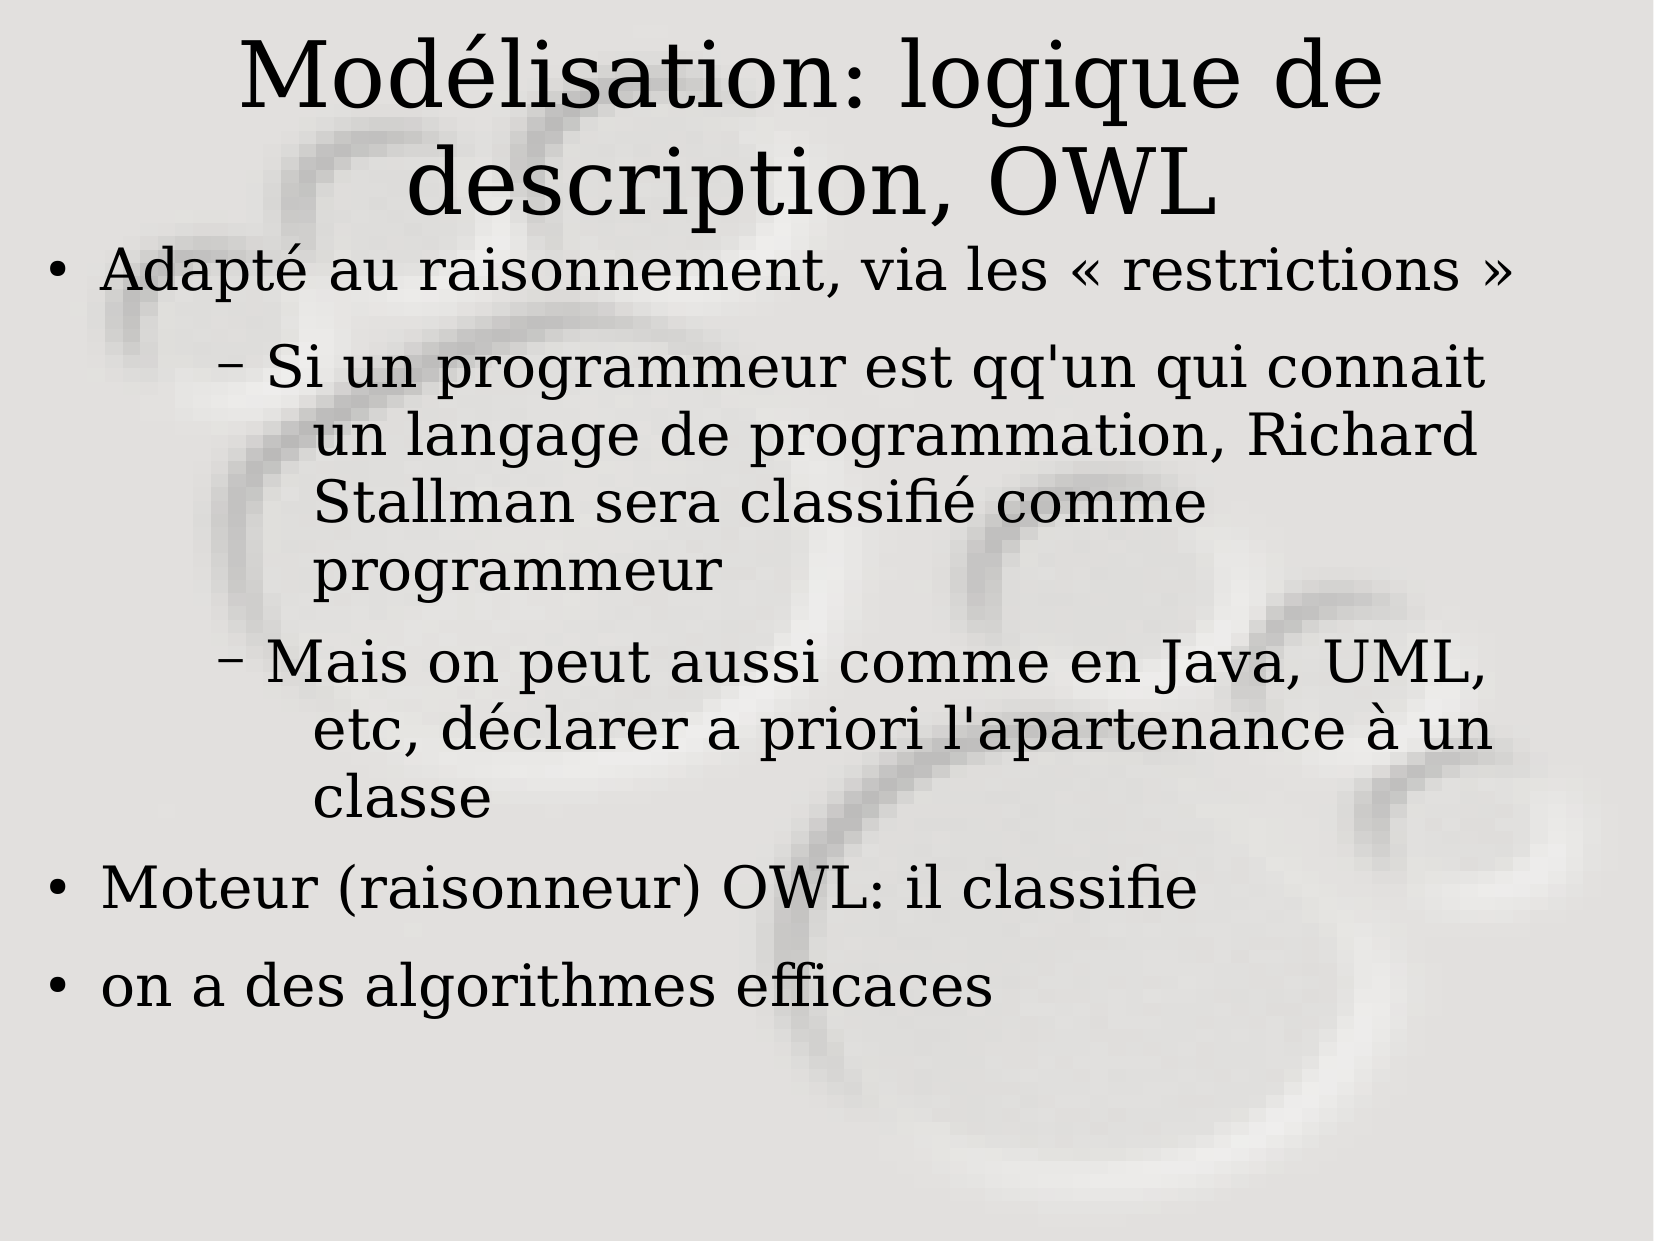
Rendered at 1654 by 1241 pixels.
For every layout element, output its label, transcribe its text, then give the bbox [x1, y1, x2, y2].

list Adapté au raisonnement, via les « restrictions » Si un programmeur est qq'un qui connait un langage de programmation, Richard Stallman sera classifié comme programmeur Mais on peut aussi comme en Java, UML, etc, déclarer a priori l'apartenance à un classe Moteur (raisonneur) OWL: il classifie on a des algorithmes efficaces [29, 236, 1565, 1020]
title Modélisation: logique de description, OWL [29, 22, 1595, 237]
picture [0, 0, 1654, 1241]
